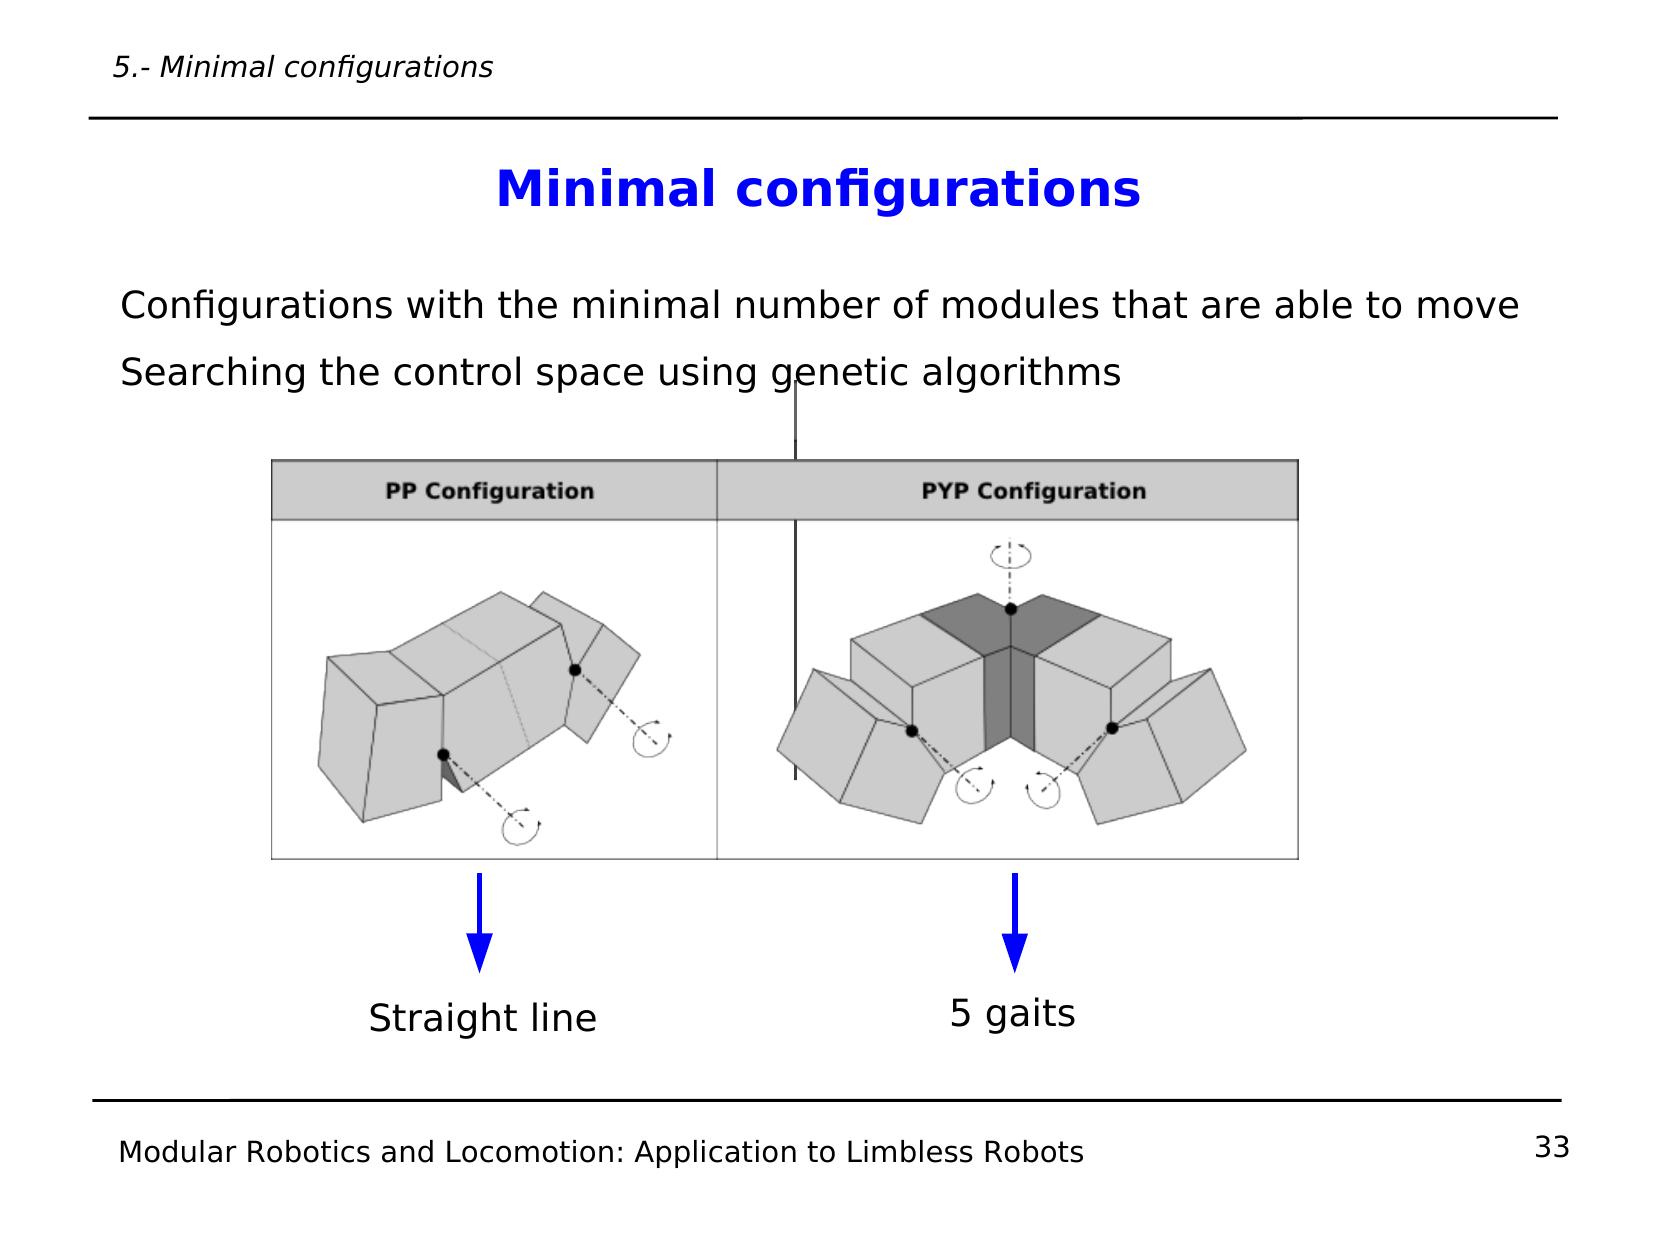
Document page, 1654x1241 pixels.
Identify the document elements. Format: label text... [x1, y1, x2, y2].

text_box Straight line [341, 989, 621, 1048]
text_box Minimal configurations [480, 152, 1147, 226]
text_box Configurations with the minimal number of modules that are able to move Searching the control space using genetic algorithms [93, 276, 1597, 403]
text_box Modular Robotics and Locomotion: Application to Limbless Robots [103, 1127, 1101, 1178]
text_box 5 gaits [922, 984, 1102, 1043]
text_box 5.- Minimal configurations [97, 42, 509, 93]
picture [271, 380, 1299, 860]
